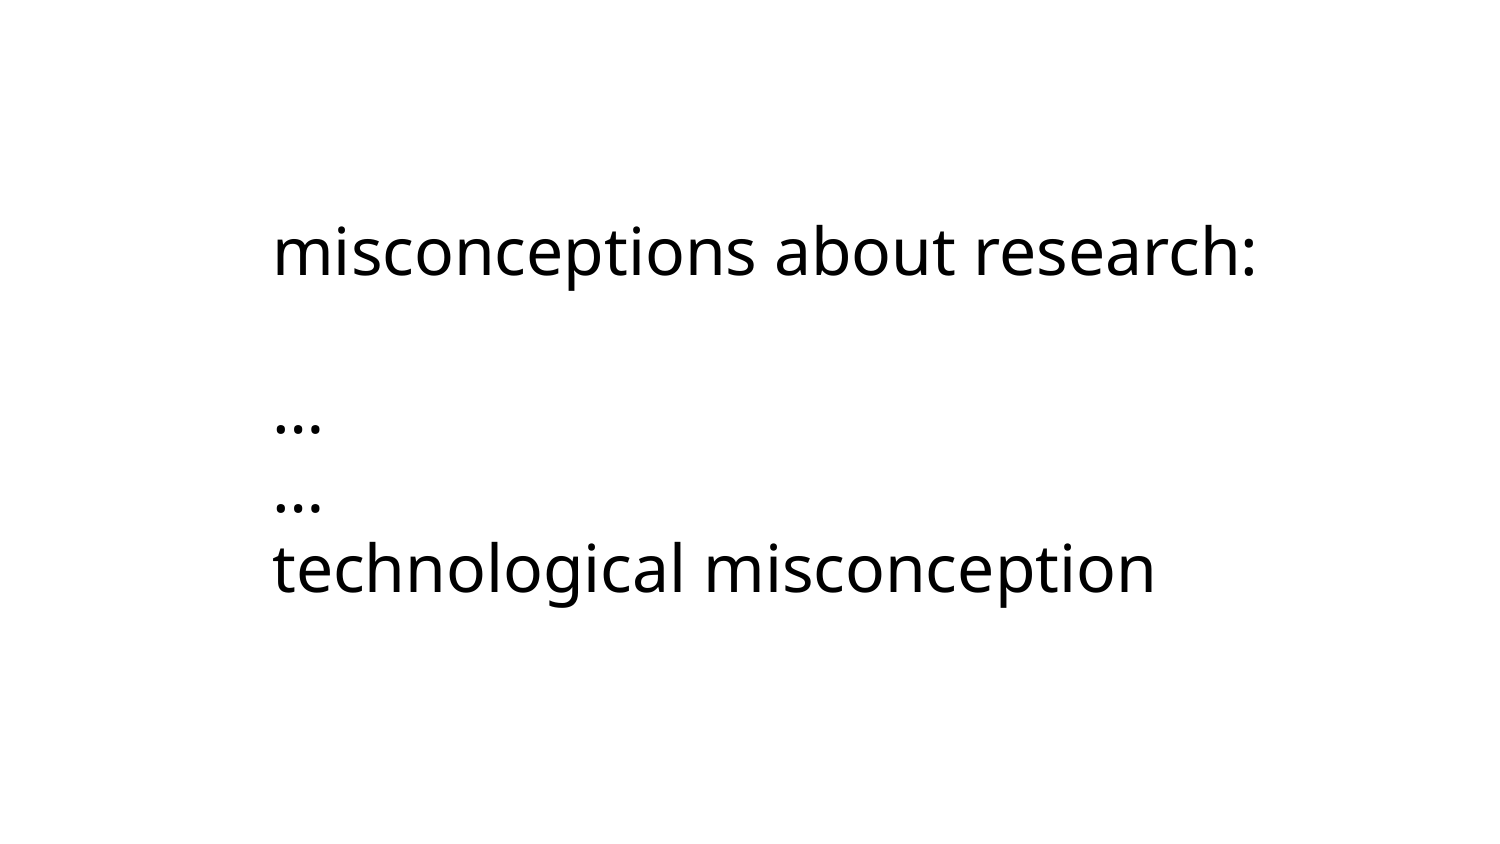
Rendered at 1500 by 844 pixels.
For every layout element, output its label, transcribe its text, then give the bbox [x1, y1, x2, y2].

title misconceptions about research: … … technological misconception [257, 185, 1318, 621]
